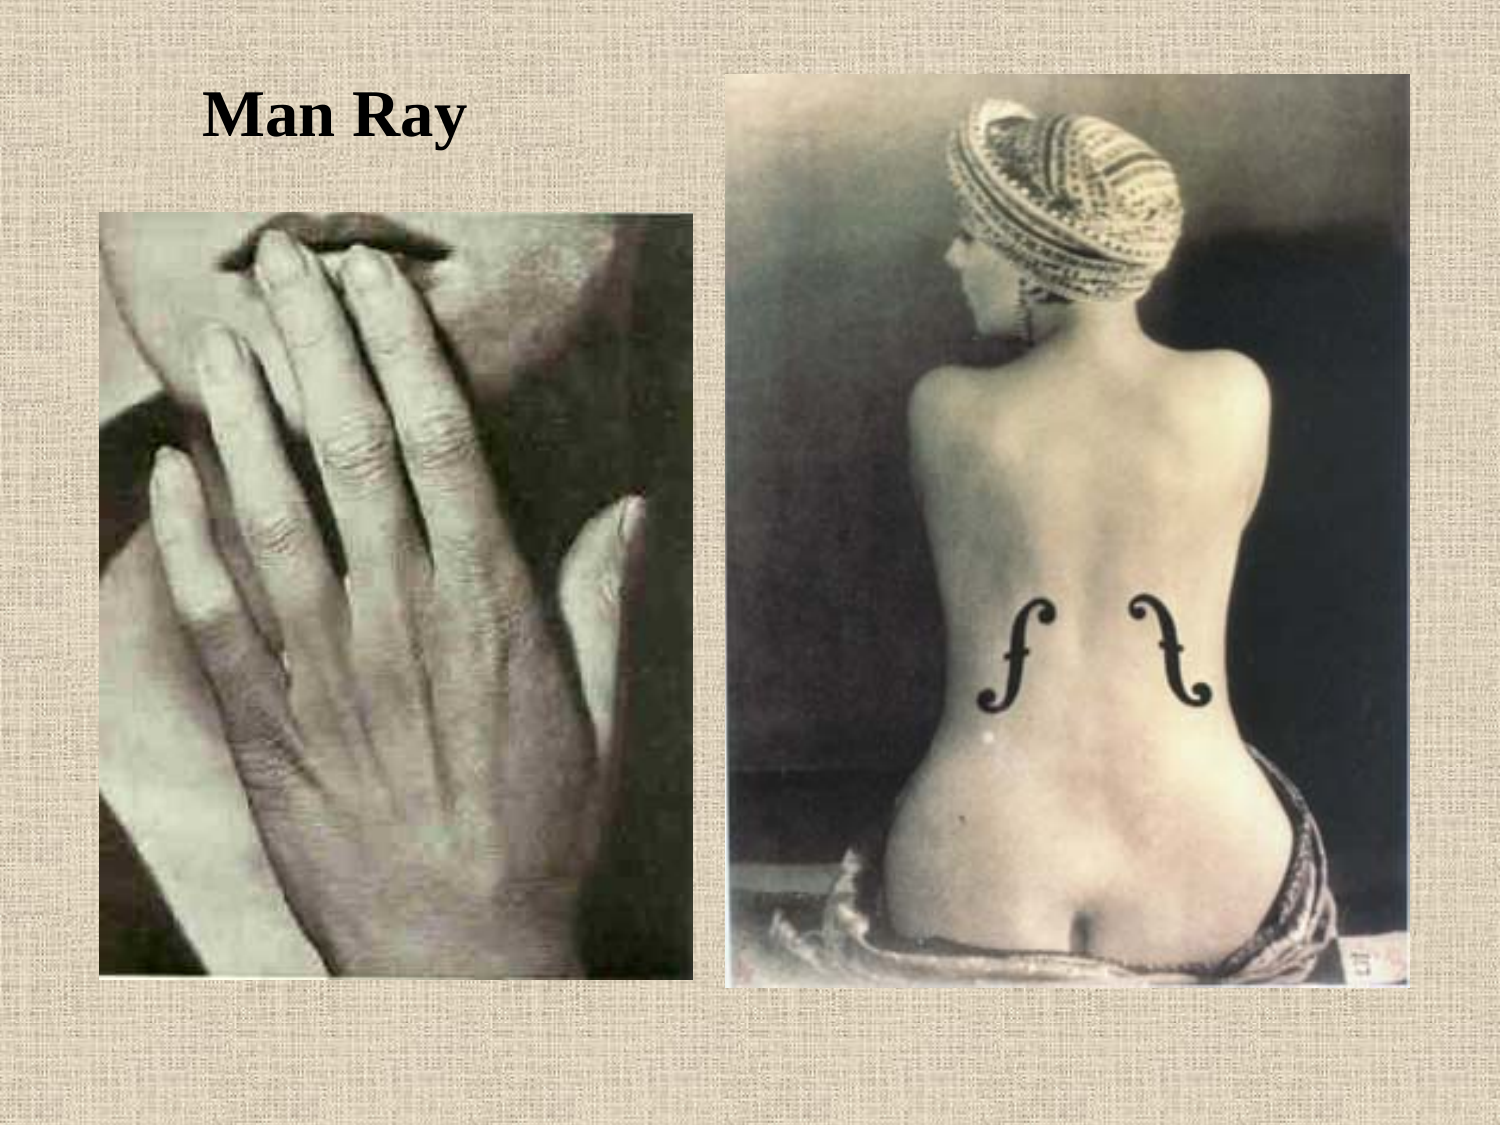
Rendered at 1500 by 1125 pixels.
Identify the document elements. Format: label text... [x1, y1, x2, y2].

picture [0, 0, 1500, 1125]
text_box Man Ray [187, 62, 483, 158]
